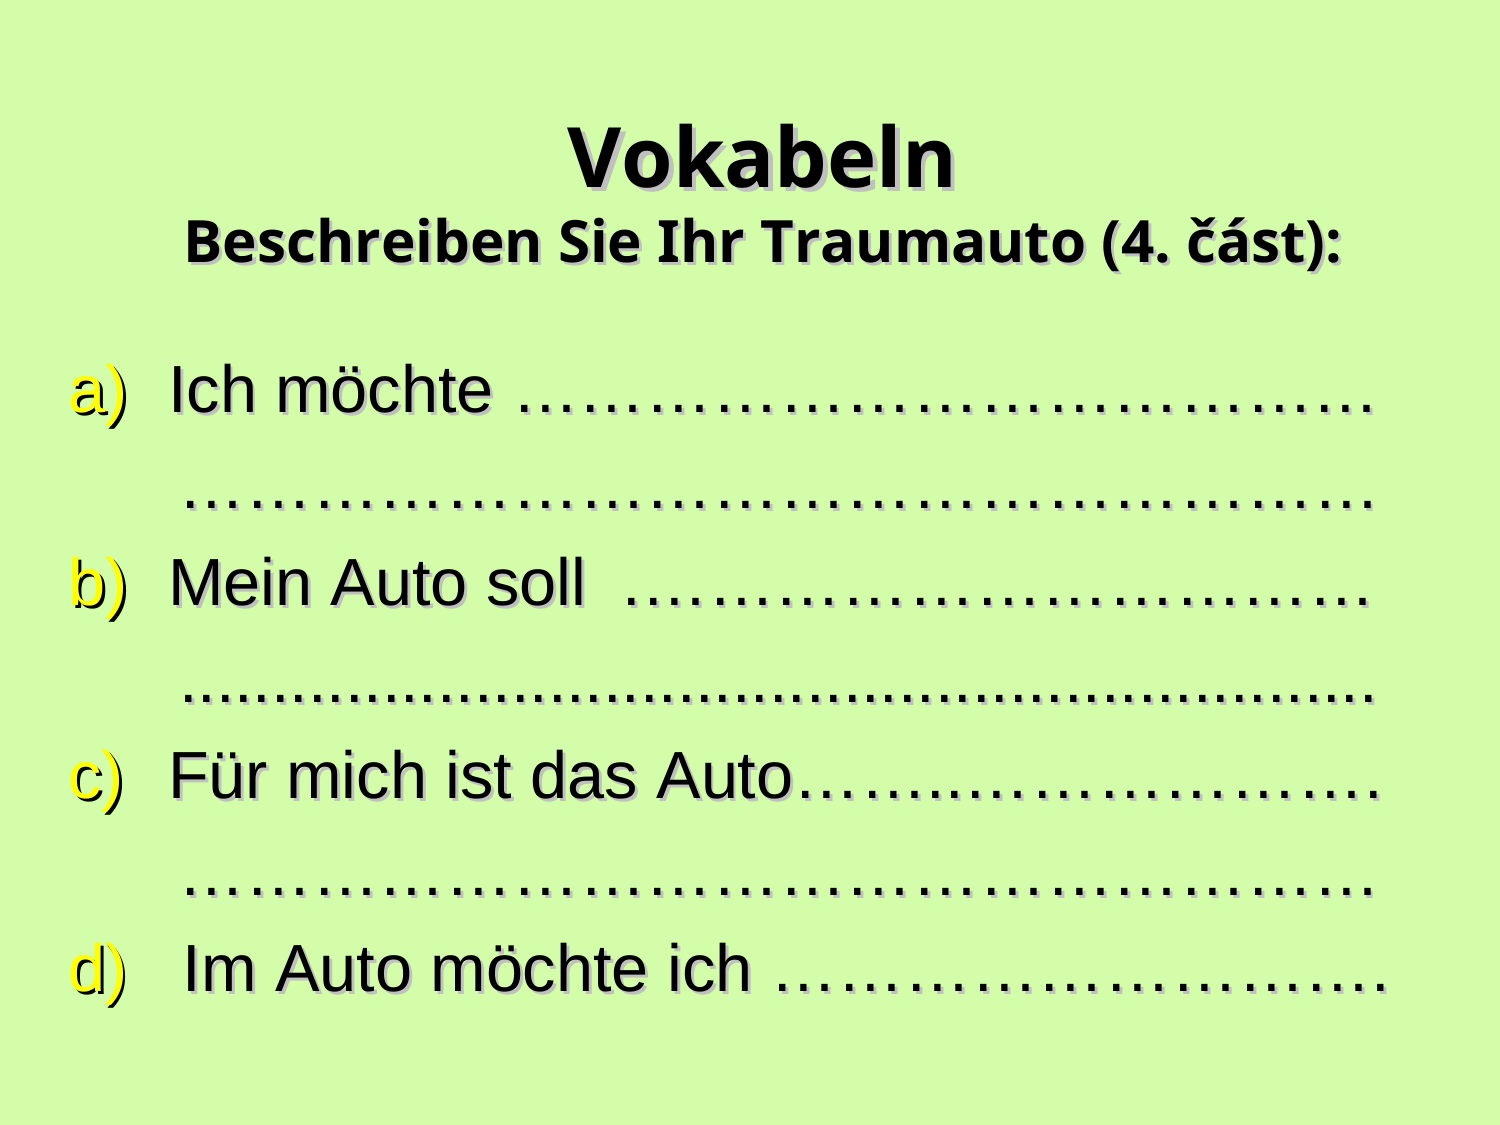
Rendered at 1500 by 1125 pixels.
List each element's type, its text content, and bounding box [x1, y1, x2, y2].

title Vokabeln Beschreiben Sie Ihr Traumauto (4. část): [75, 40, 1451, 338]
list Ich möchte ………………………………… ……………………………………………… Mein Auto soll .…………………………… ................................................................. Für mich ist das Auto……..………………. ……………………………………………… d) Im Auto möchte ich ………………………. [53, 338, 1451, 1059]
